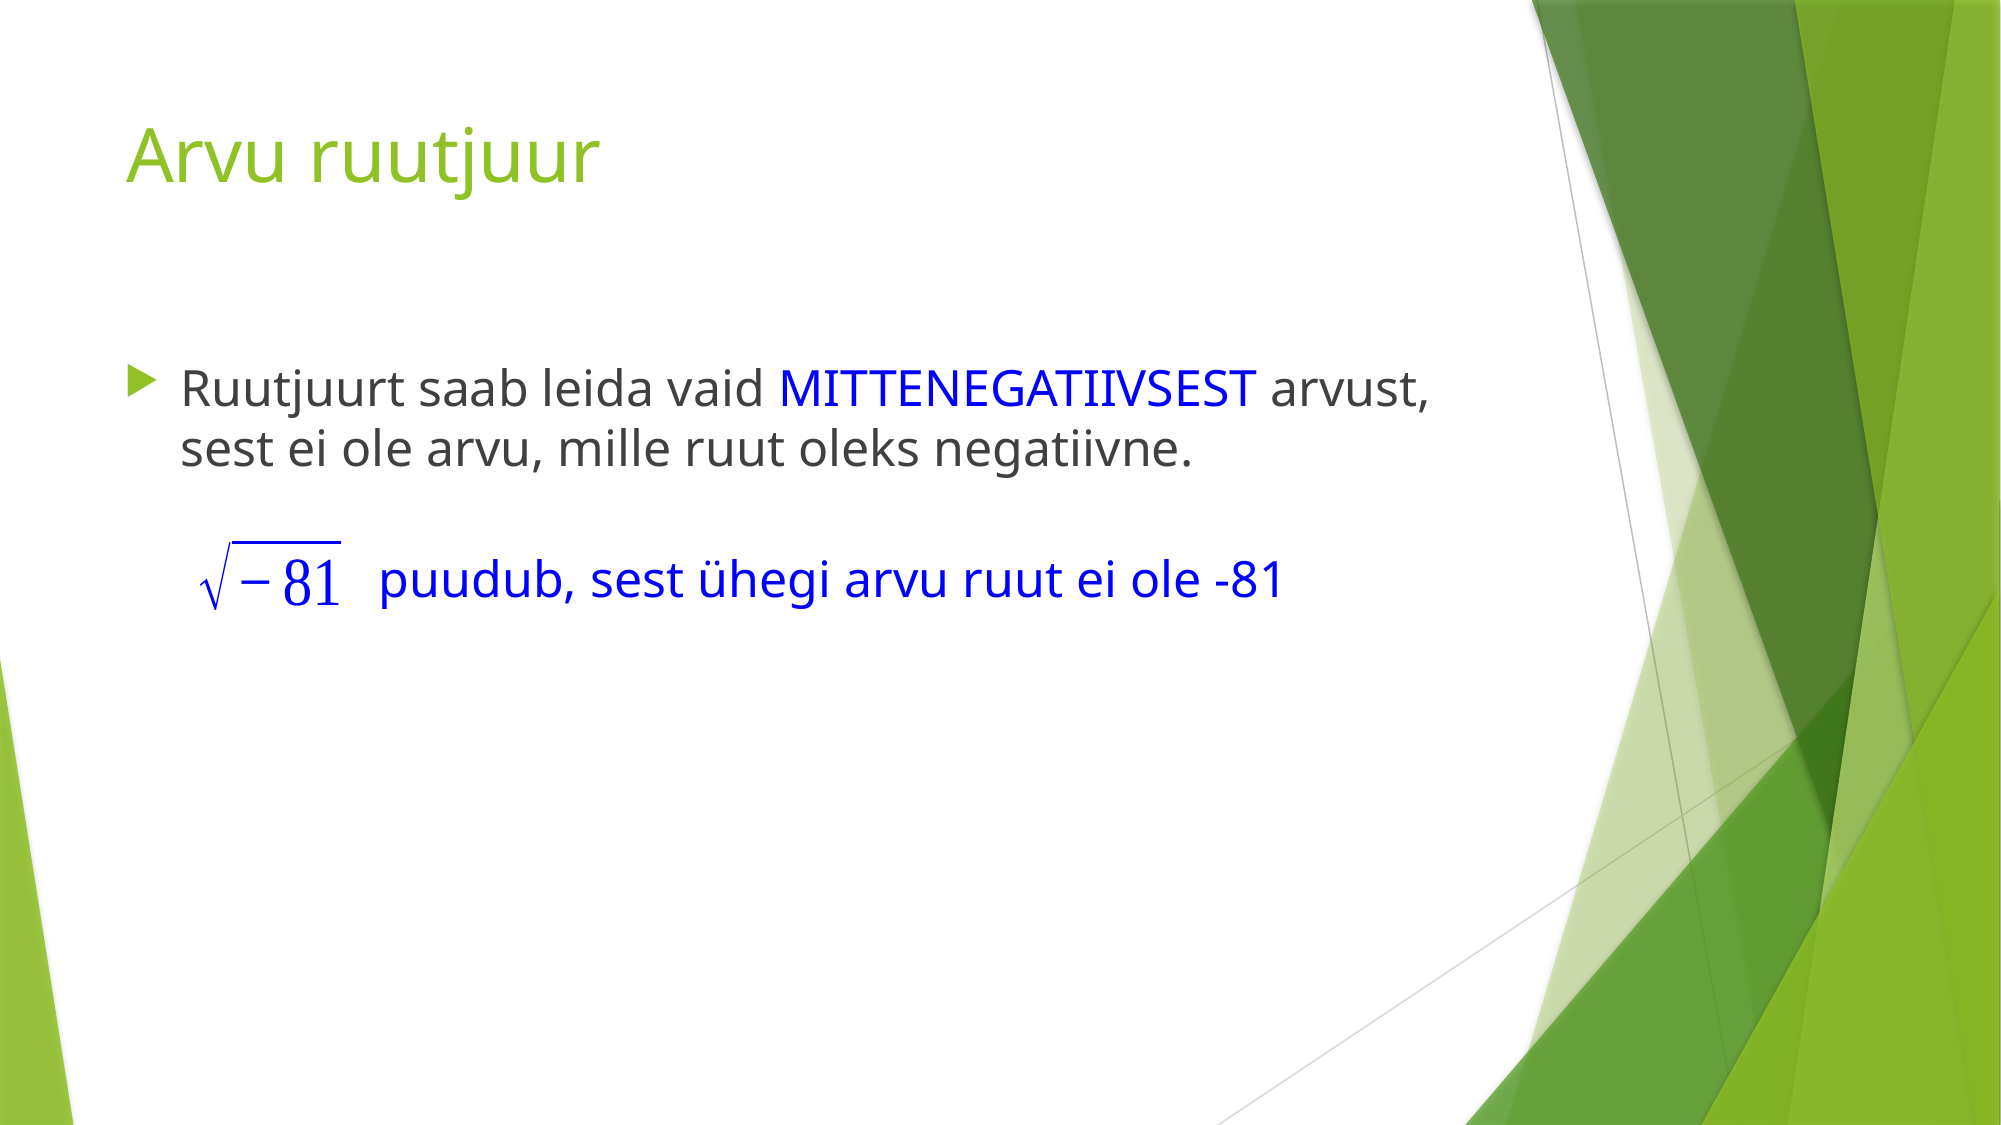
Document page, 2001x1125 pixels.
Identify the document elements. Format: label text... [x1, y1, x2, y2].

chart [184, 537, 356, 621]
title Arvu ruutjuur [111, 99, 1522, 317]
list Ruutjuurt saab leida vaid MITTENEGATIIVSEST arvust, sest ei ole arvu, mille ruut oleks negatiivne. [109, 348, 1520, 518]
text_box puudub, sest ühegi arvu ruut ei ole -81 [363, 540, 1304, 616]
